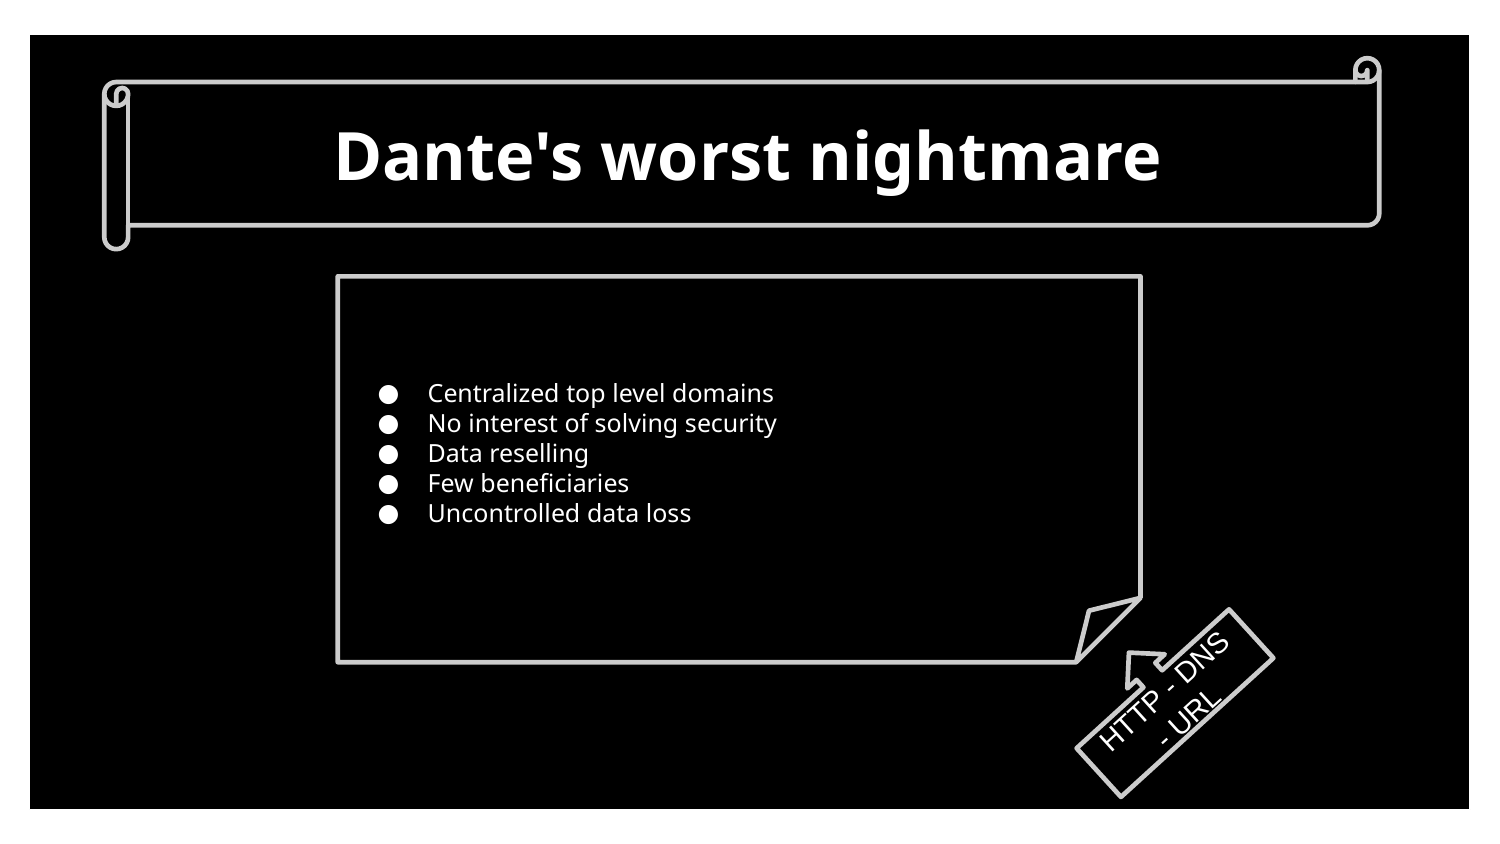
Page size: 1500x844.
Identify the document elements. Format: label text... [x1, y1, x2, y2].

text_box [29, 34, 1471, 810]
text_box Centralized top level domains No interest of solving security Data reselling Few beneficiaries Uncontrolled data loss [337, 276, 1141, 663]
text_box Dante's worst nightmare [104, 72, 1380, 250]
text_box HTTP - DNS - URL [1076, 609, 1274, 797]
